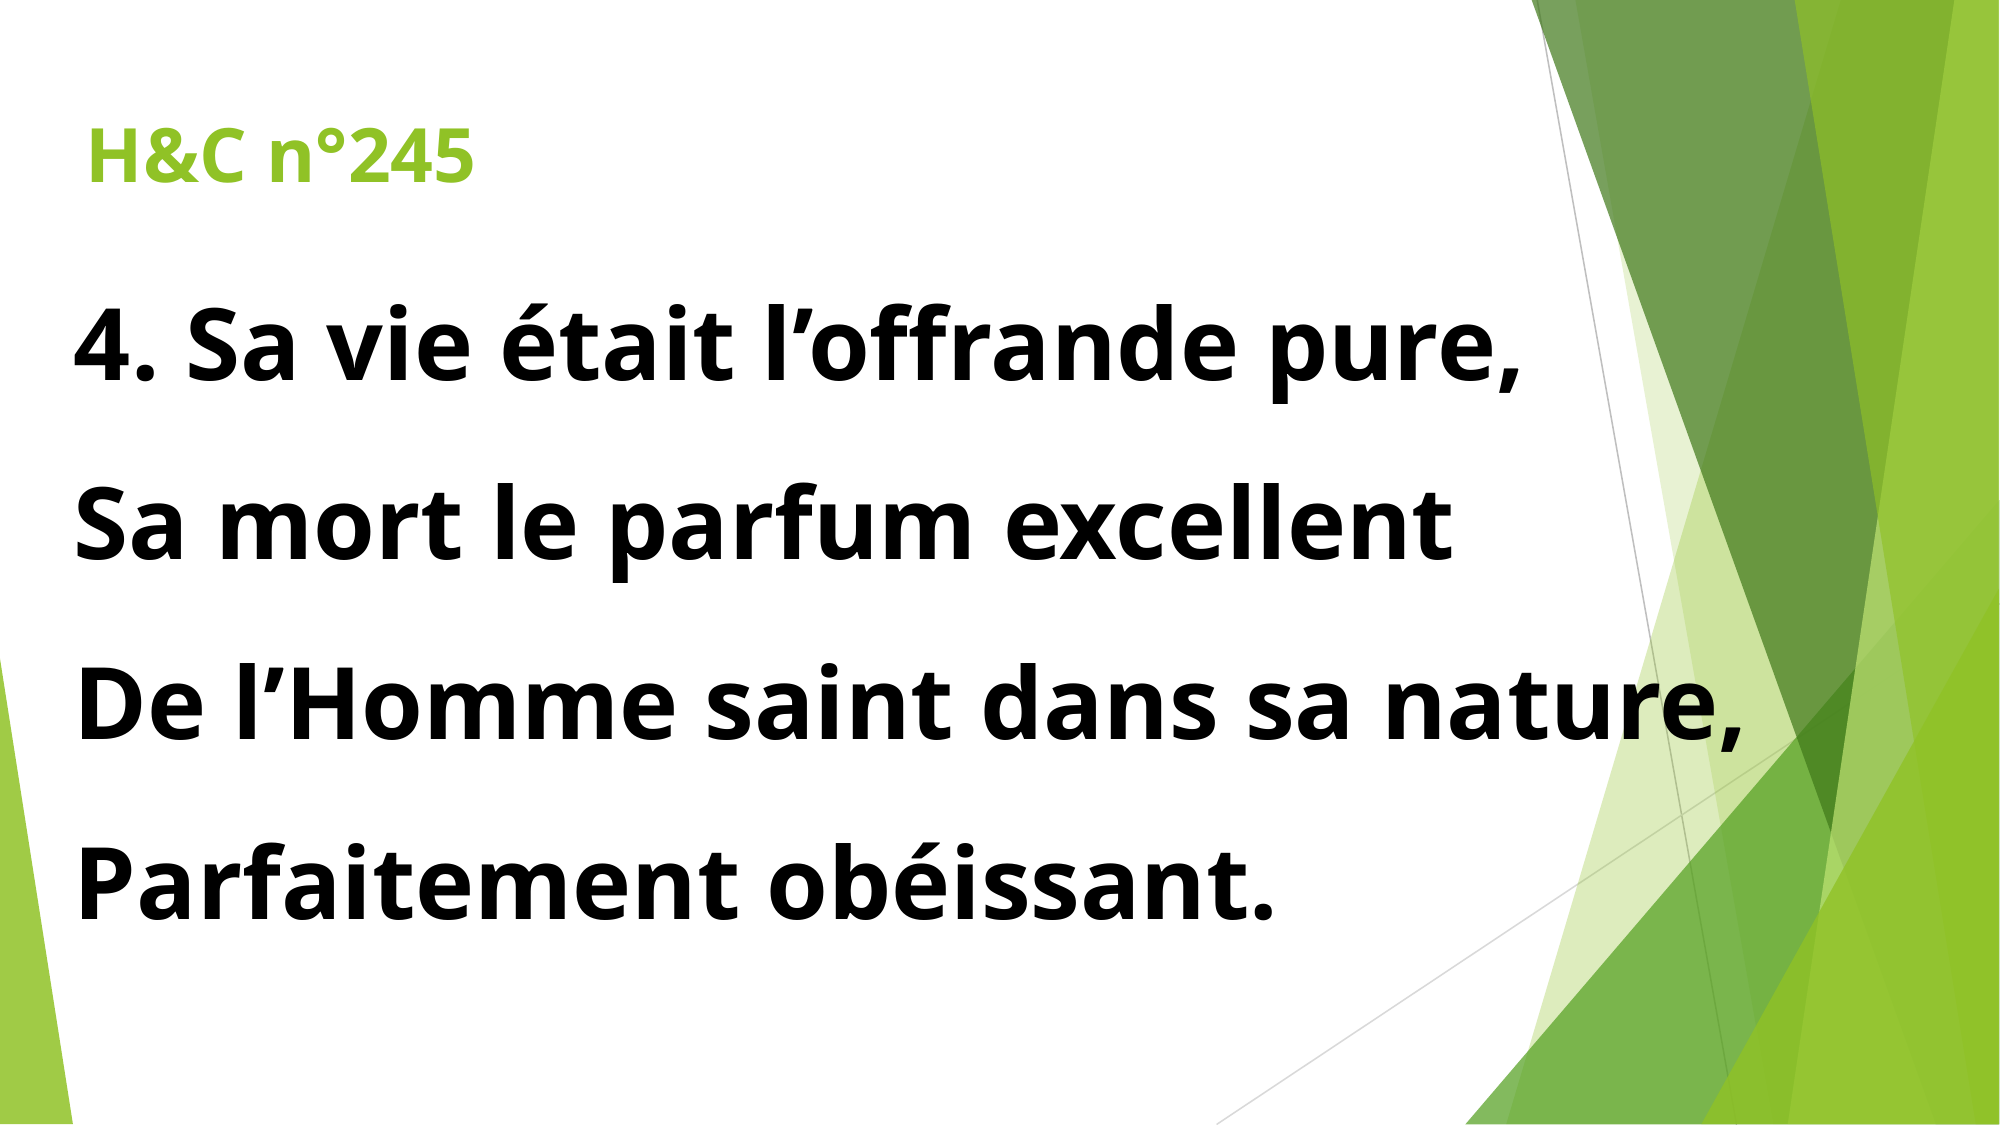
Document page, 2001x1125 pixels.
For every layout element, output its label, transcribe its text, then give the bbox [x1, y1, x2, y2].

text_box H&C n°245 [70, 99, 1522, 212]
text_box 4. Sa vie était l’offrande pure, Sa mort le parfum excellent De l’Homme saint dans sa nature, Parfaitement obéissant. [59, 212, 1961, 1074]
